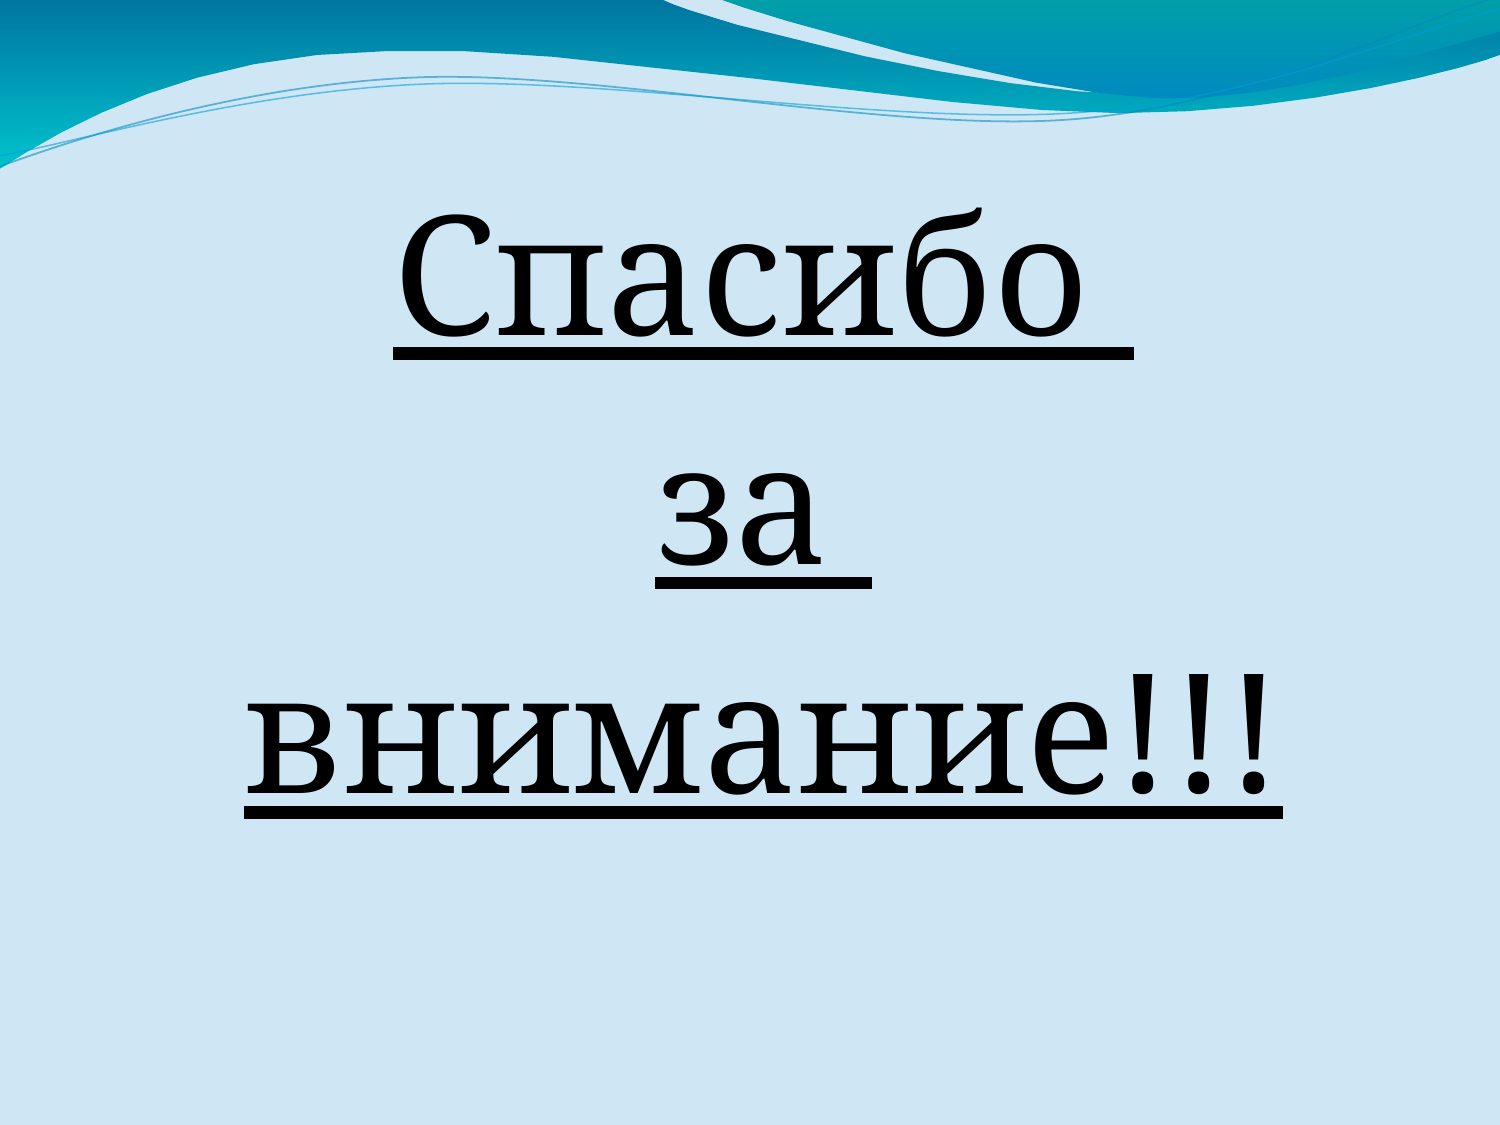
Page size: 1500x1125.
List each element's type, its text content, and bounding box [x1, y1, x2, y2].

list Спасибо за внимание!!! [88, 160, 1439, 881]
